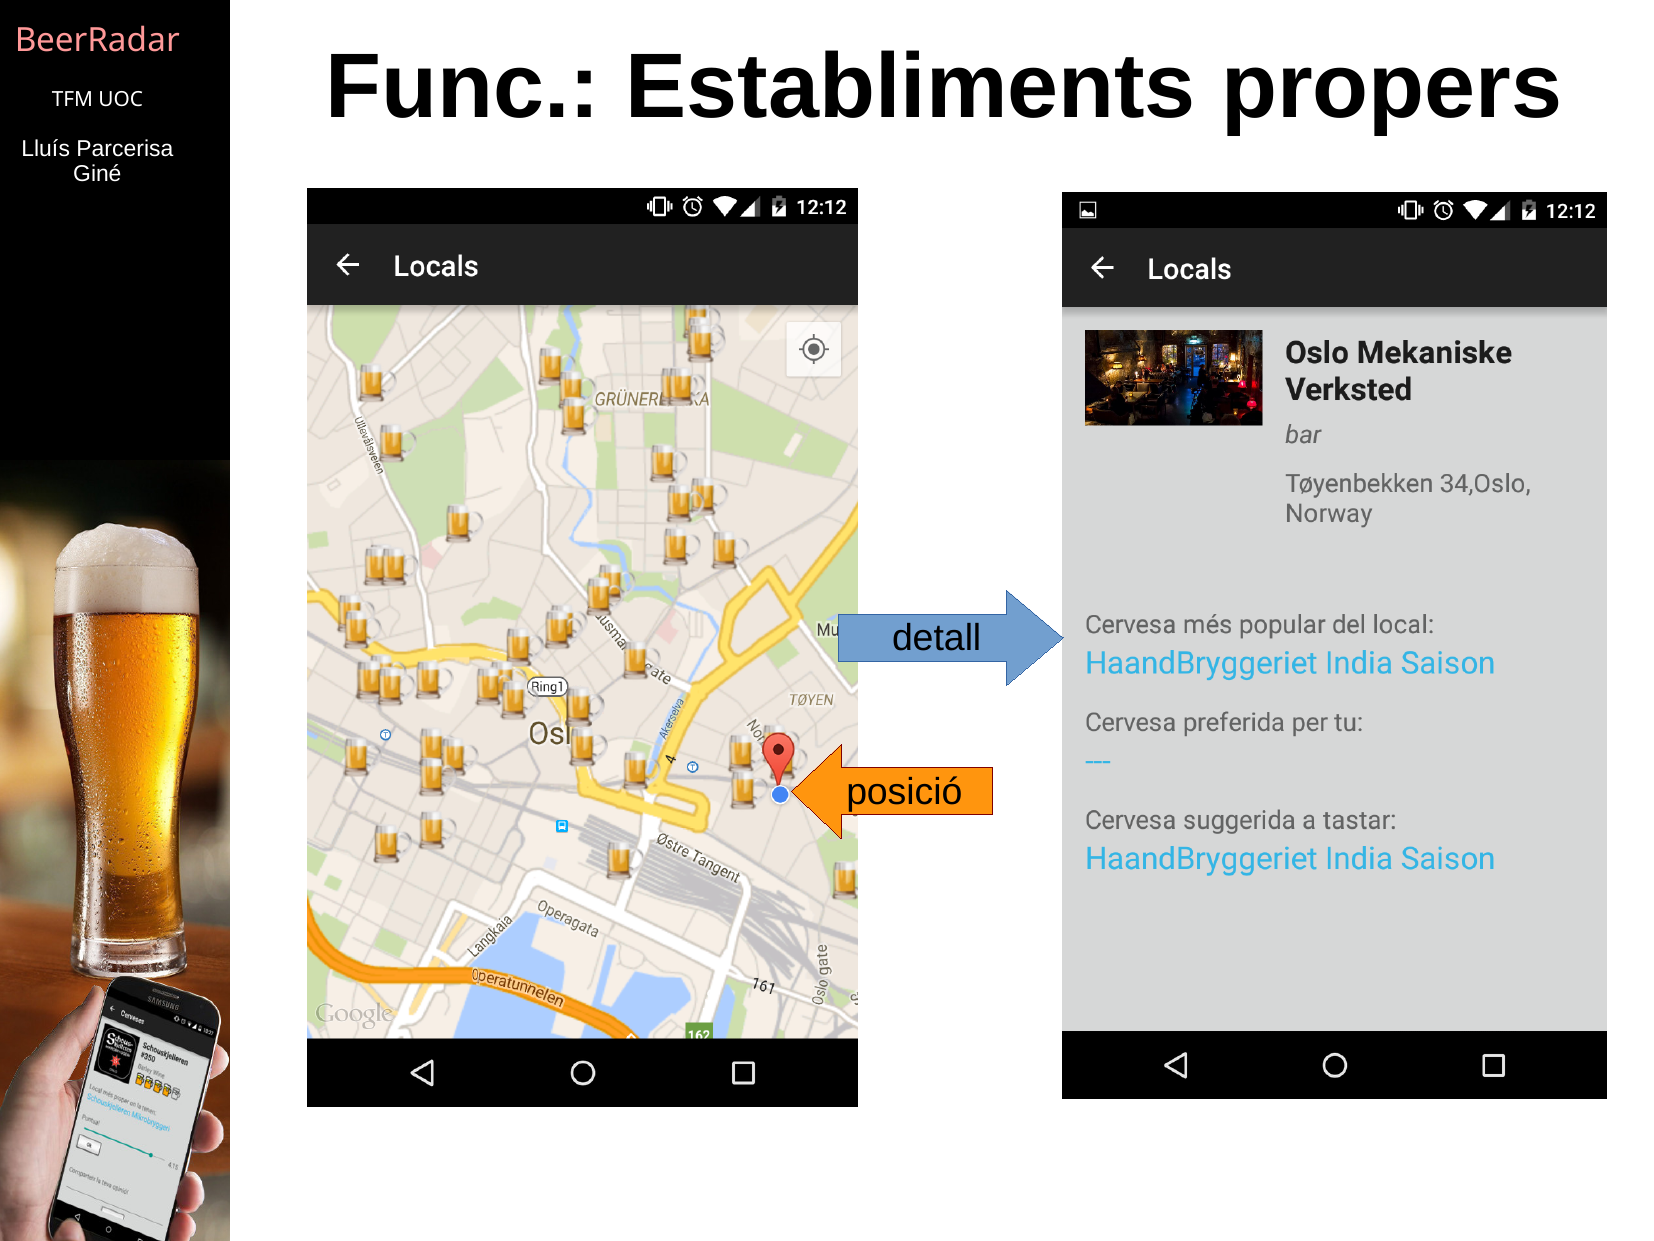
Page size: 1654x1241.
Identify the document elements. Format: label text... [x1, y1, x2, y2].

text_box posició [791, 744, 993, 839]
picture [1062, 192, 1607, 1099]
picture [307, 188, 858, 1107]
title Func.: Establiments propers [277, 17, 1613, 154]
picture [0, 460, 230, 1241]
text_box detall [838, 590, 1064, 686]
